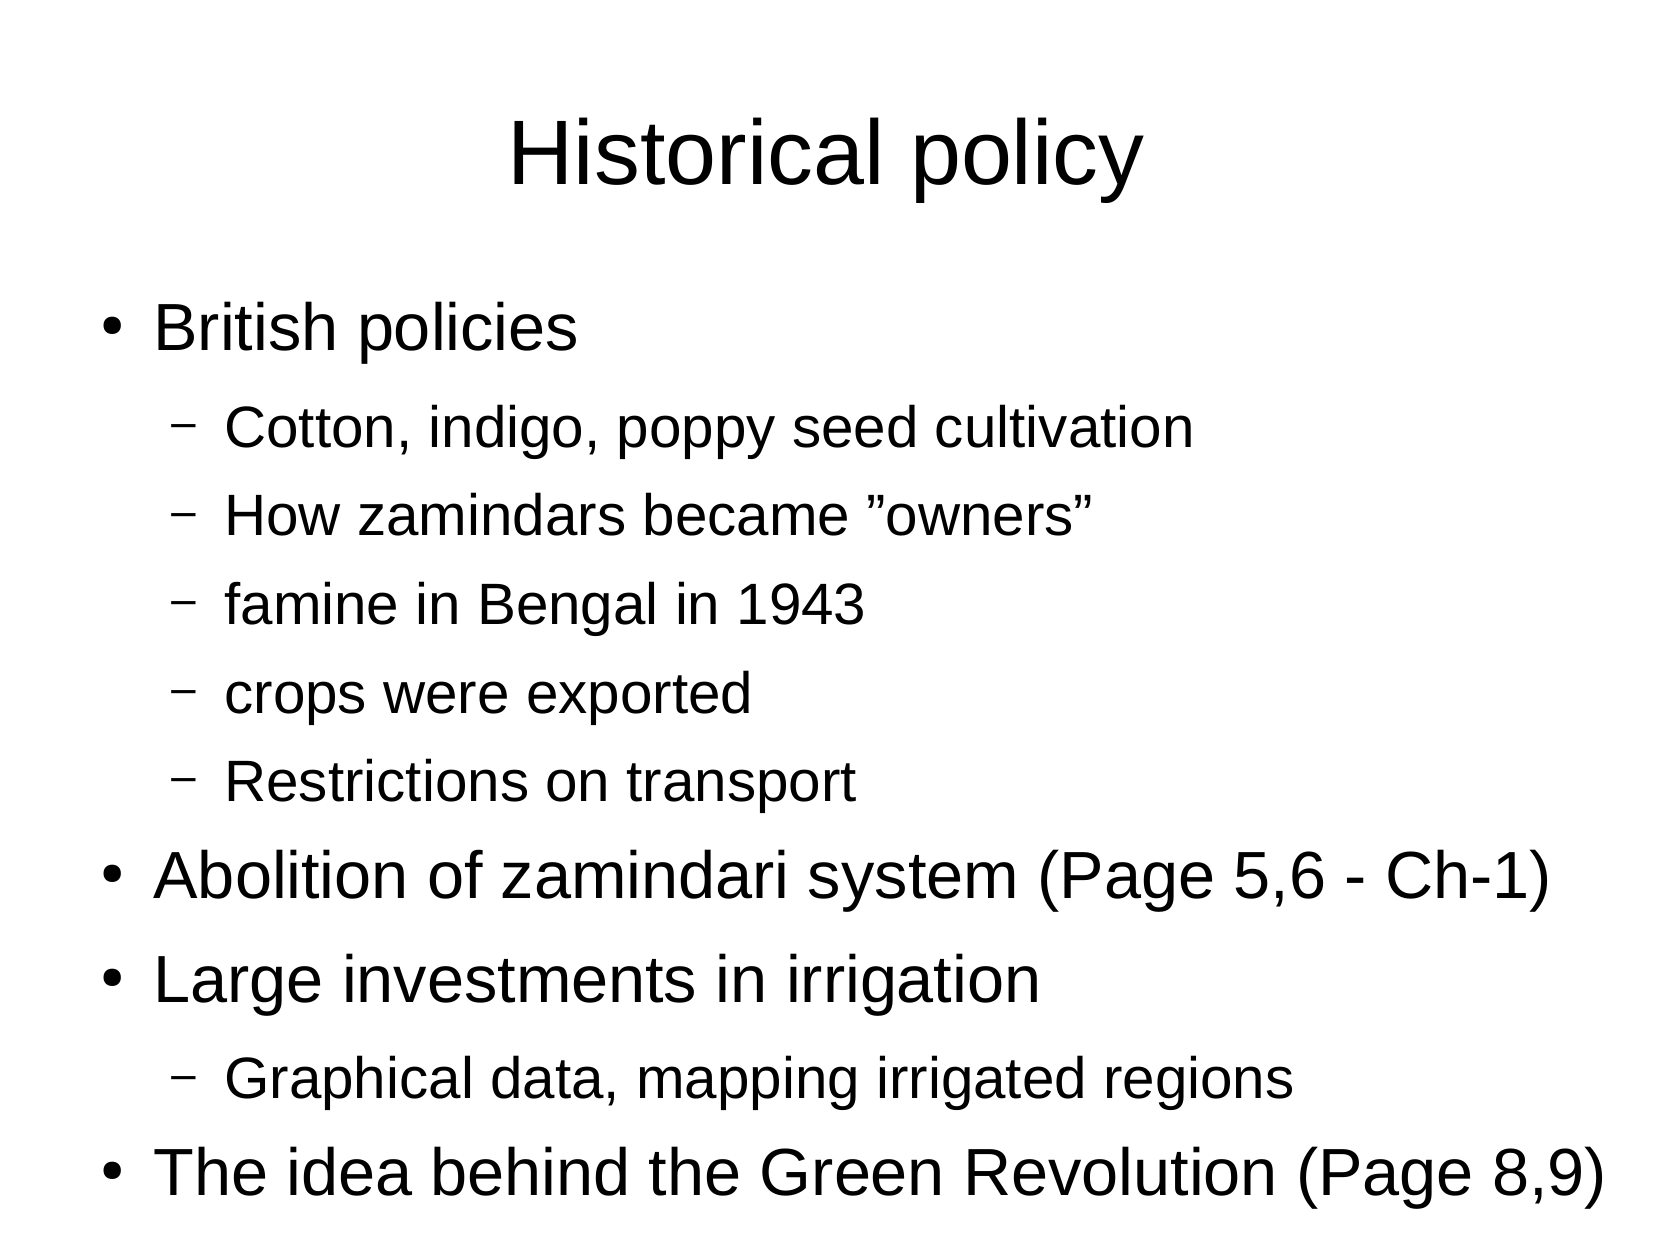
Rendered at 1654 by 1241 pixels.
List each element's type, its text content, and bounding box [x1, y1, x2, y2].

list British policies Cotton, indigo, poppy seed cultivation How zamindars became ”owners” famine in Bengal in 1943 crops were exported Restrictions on transport Abolition of zamindari system (Page 5,6 - Ch-1) Large investments in irrigation Graphical data, mapping irrigated regions The idea behind the Green Revolution (Page 8,9) [82, 290, 1654, 1210]
title Historical policy [82, 49, 1571, 257]
